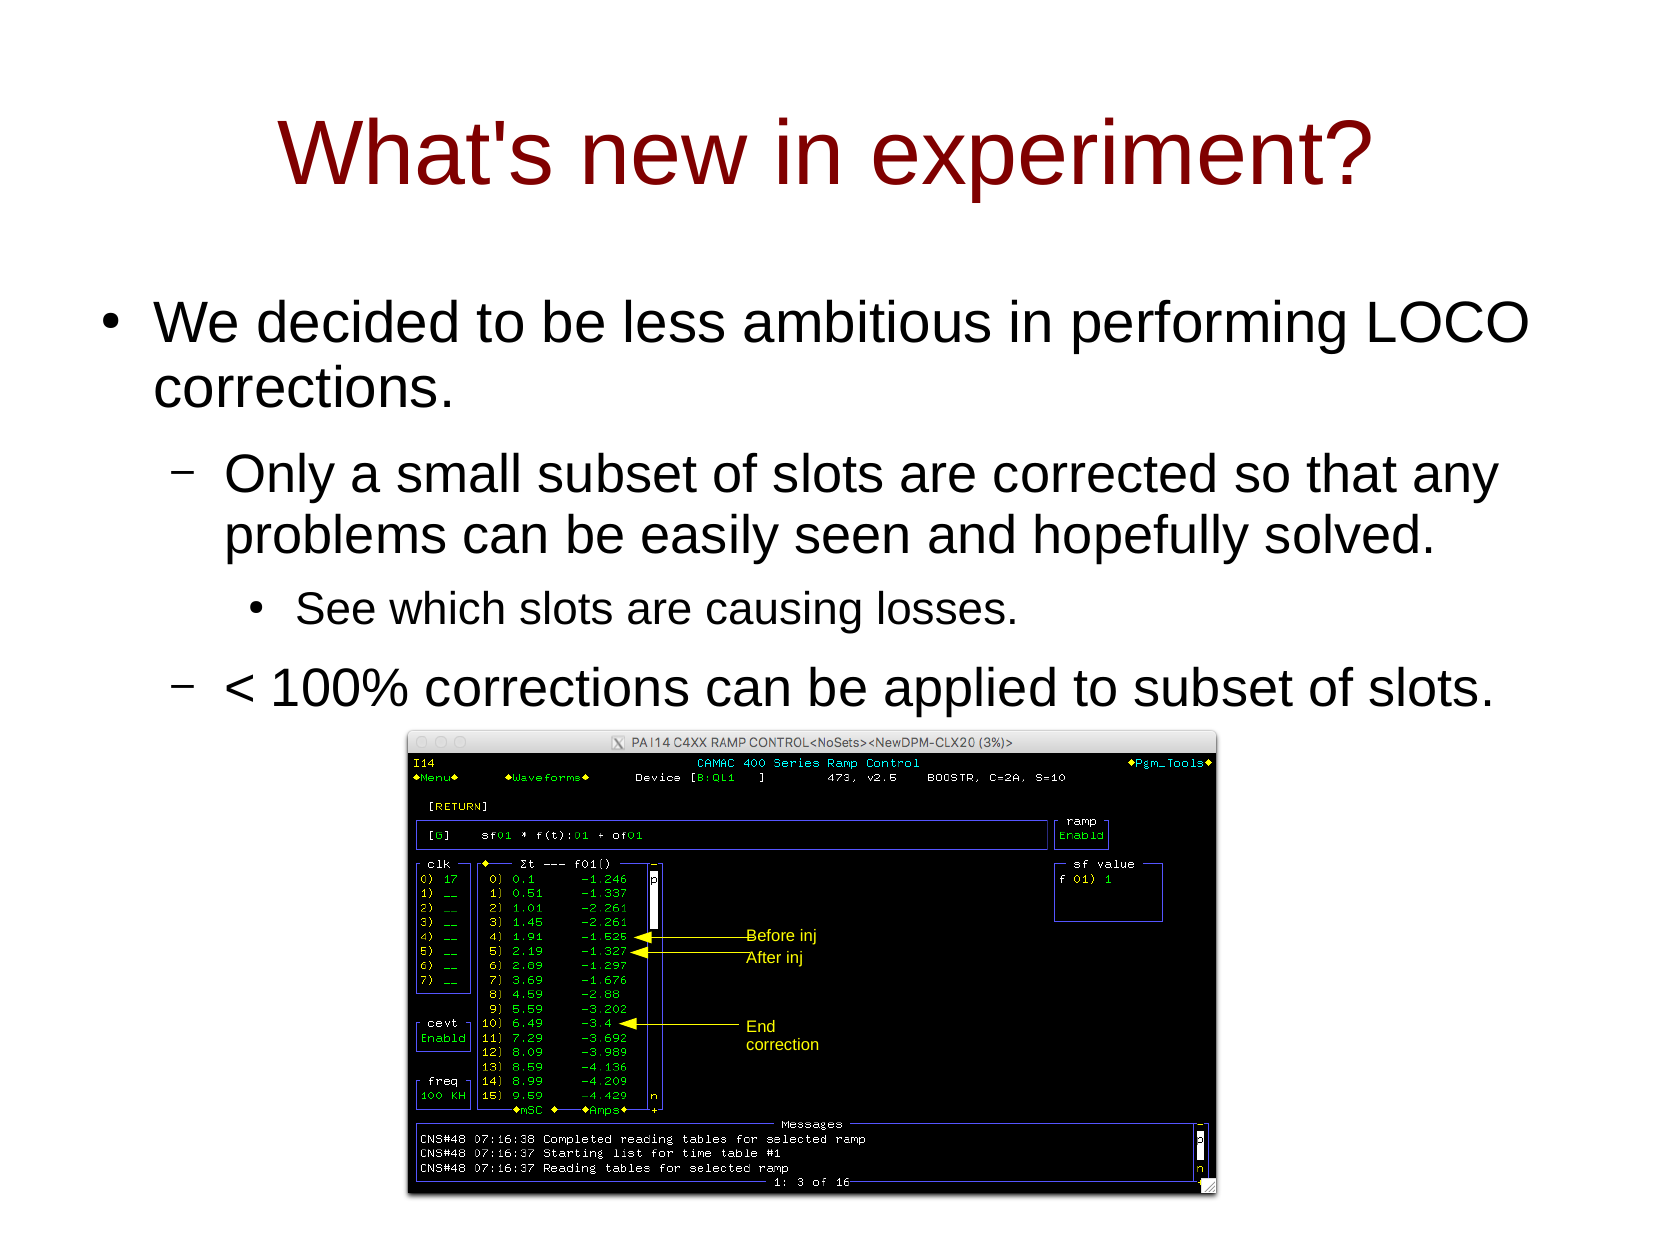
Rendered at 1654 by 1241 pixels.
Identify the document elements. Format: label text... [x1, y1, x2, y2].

title What's new in experiment? [82, 49, 1571, 257]
picture [401, 727, 1222, 1202]
text_box End correction [731, 1009, 852, 1062]
text_box After inj [731, 941, 852, 976]
text_box Before inj [731, 918, 852, 941]
list We decided to be less ambitious in performing LOCO corrections. Only a small subset of slots are corrected so that any problems can be easily seen and hopefully solved. See which slots are causing losses. < 100% corrections can be applied to subset of slots. [82, 290, 1571, 1010]
